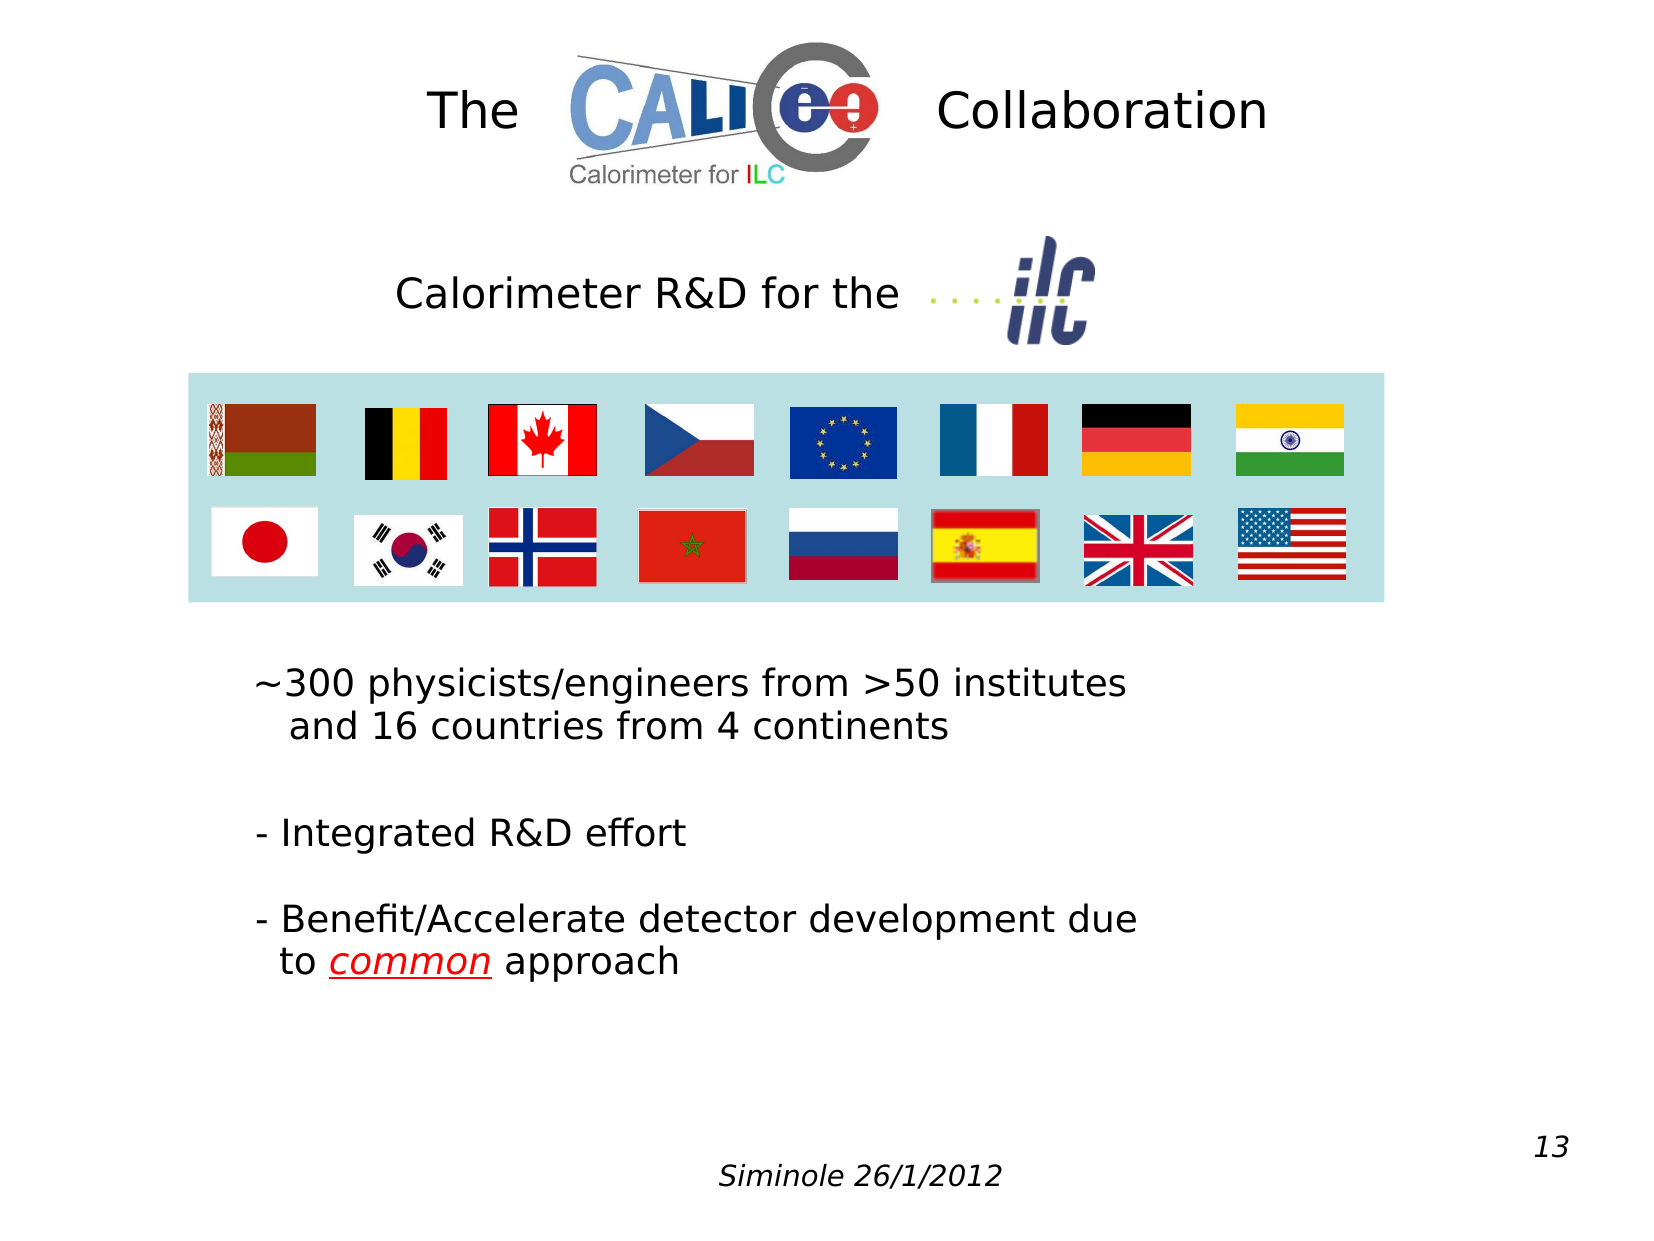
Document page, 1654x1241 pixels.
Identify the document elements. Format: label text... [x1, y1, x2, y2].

picture [488, 404, 597, 476]
picture [354, 515, 463, 586]
picture [565, 36, 881, 188]
picture [931, 236, 1095, 345]
picture [790, 407, 897, 479]
picture [931, 509, 1040, 584]
picture [207, 404, 316, 476]
picture [1082, 404, 1191, 476]
text_box [188, 373, 1385, 603]
text_box ~300 physicists/engineers from >50 institutes and 16 countries from 4 continents [237, 655, 1412, 787]
picture [1236, 404, 1344, 476]
picture [789, 508, 898, 580]
picture [1238, 508, 1346, 580]
picture [975, 404, 1048, 476]
picture [1276, 526, 1283, 535]
text_box The Collaboration [412, 74, 565, 148]
picture [1242, 529, 1248, 537]
picture [365, 408, 447, 480]
text_box Calorimeter R&D for the [380, 262, 931, 337]
picture [1084, 515, 1193, 586]
picture [645, 404, 754, 476]
picture [637, 508, 747, 584]
picture [940, 404, 972, 476]
text_box The Collaboration [881, 74, 1283, 148]
picture [488, 507, 597, 587]
text_box - Integrated R&D effort - Benefit/Accelerate detector development due to common approach [240, 805, 1437, 1054]
